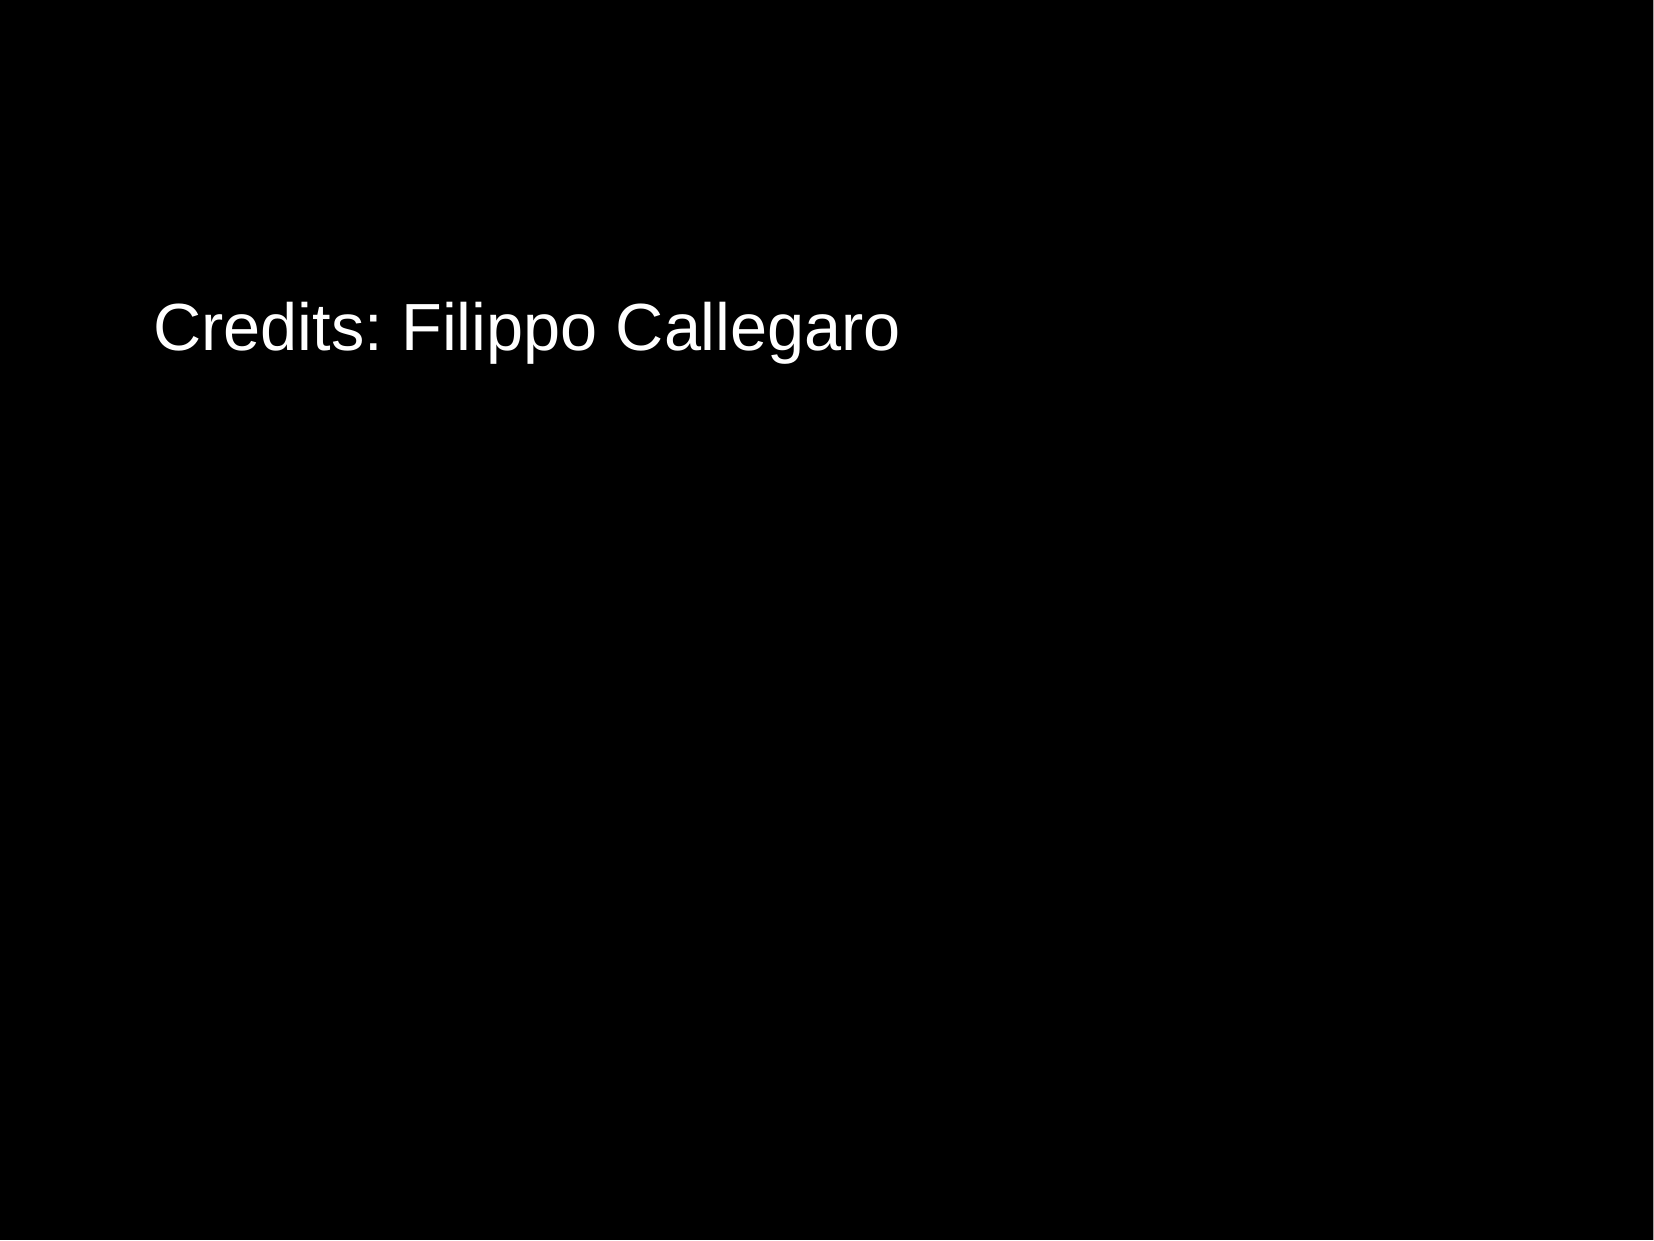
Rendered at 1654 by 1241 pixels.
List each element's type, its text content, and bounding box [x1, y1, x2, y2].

list Credits: Filippo Callegaro [82, 290, 1571, 1010]
